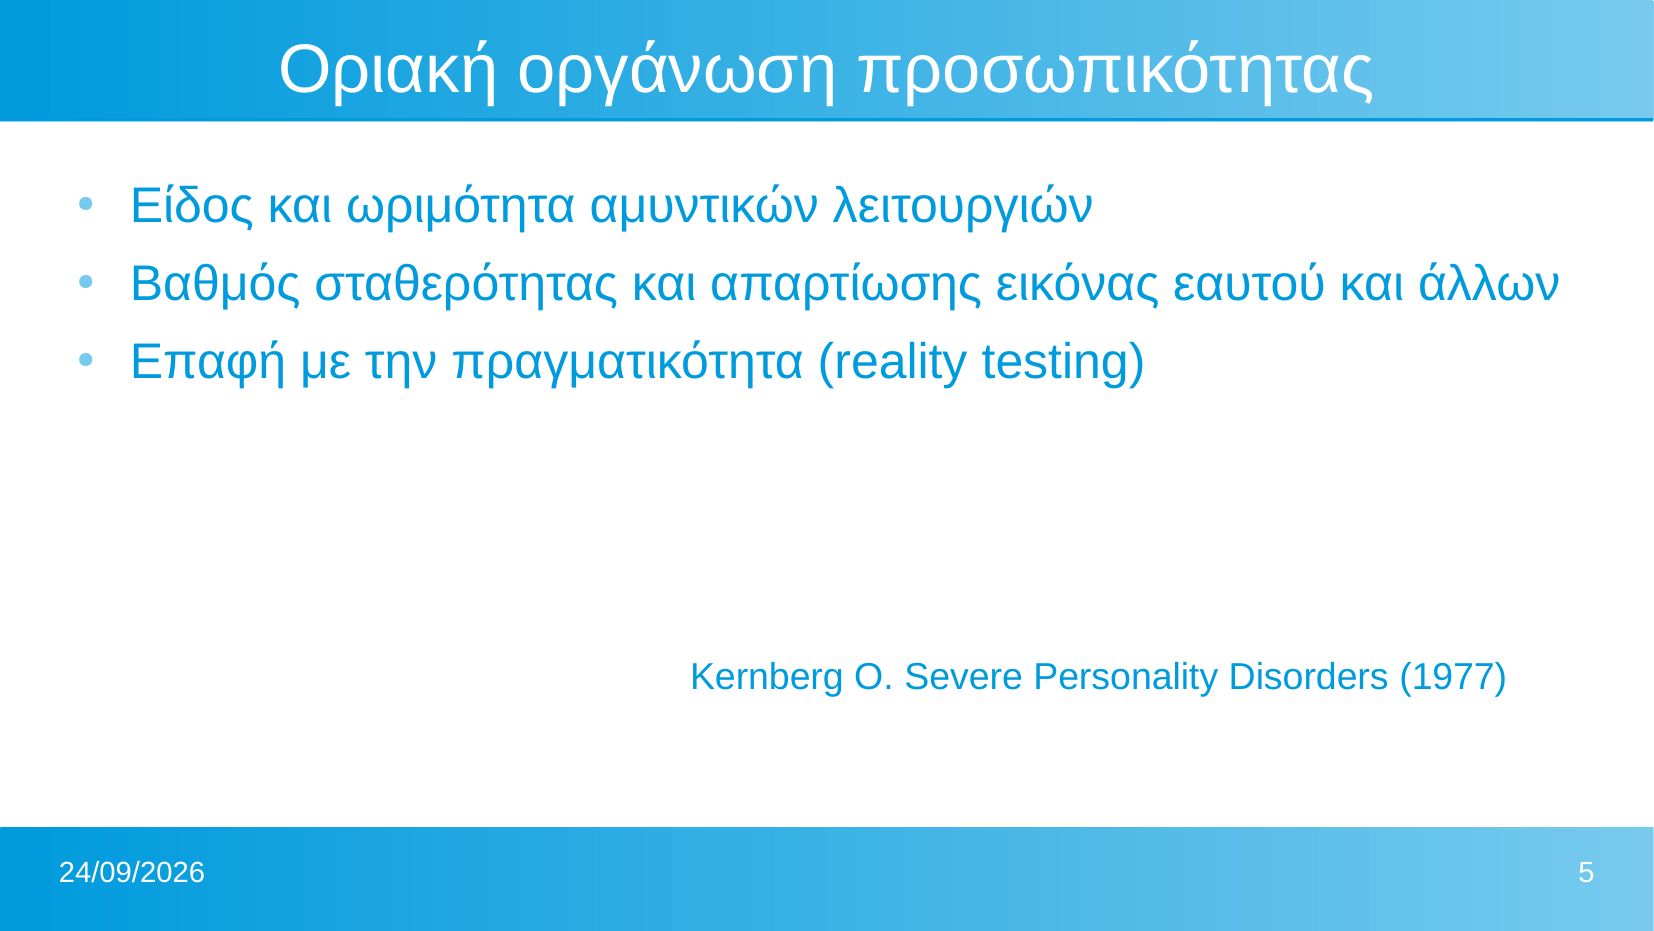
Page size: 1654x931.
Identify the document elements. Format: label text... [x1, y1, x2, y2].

list Είδος και ωριμότητα αμυντικών λειτουργιών Βαθμός σταθερότητας και απαρτίωσης εικόνας εαυτού και άλλων Επαφή με την πραγματικότητα (reality testing) Kernberg O. Severe Personality Disorders (1977) [59, 177, 1595, 768]
title Οριακή οργάνωση προσωπικότητας [59, 29, 1595, 108]
